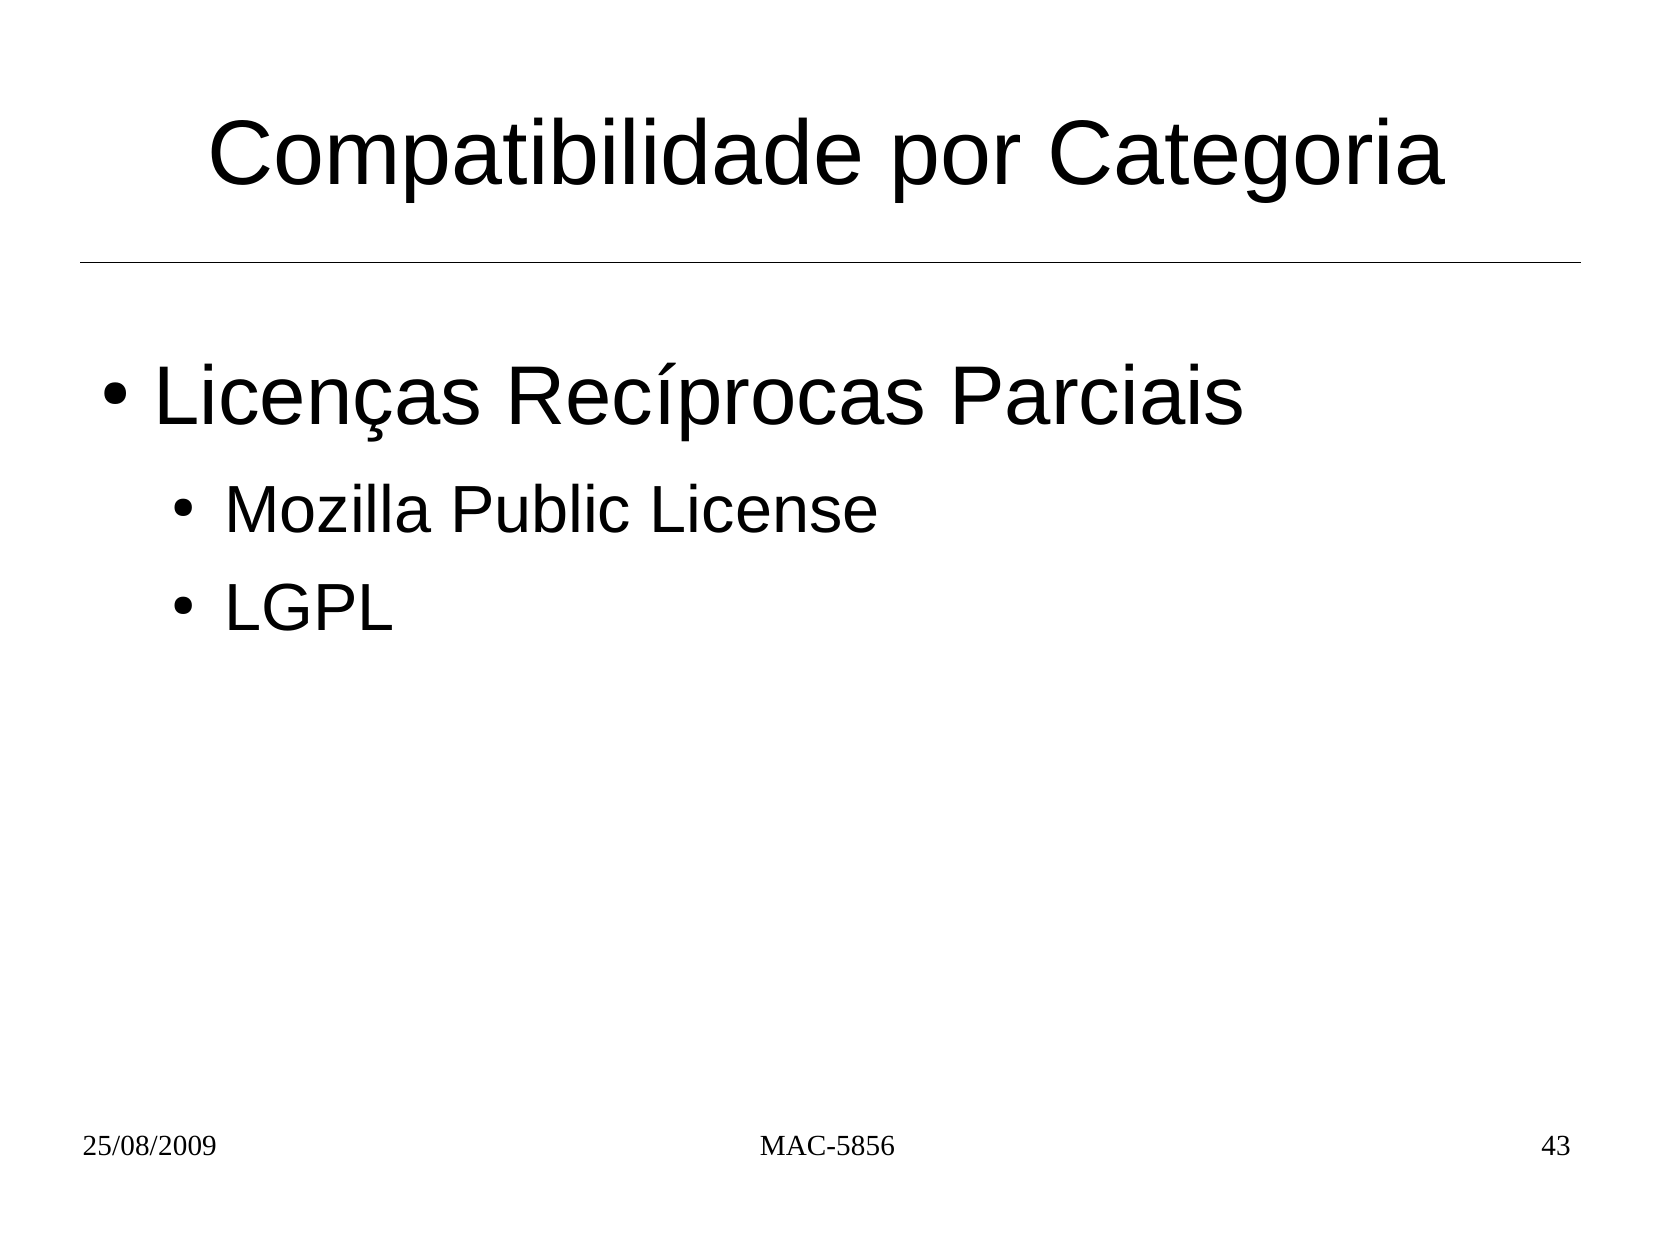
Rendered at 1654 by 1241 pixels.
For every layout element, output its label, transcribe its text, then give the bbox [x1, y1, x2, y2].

list Licenças Recíprocas Parciais Mozilla Public License LGPL [82, 349, 1571, 1095]
title Compatibilidade por Categoria [82, 56, 1571, 250]
